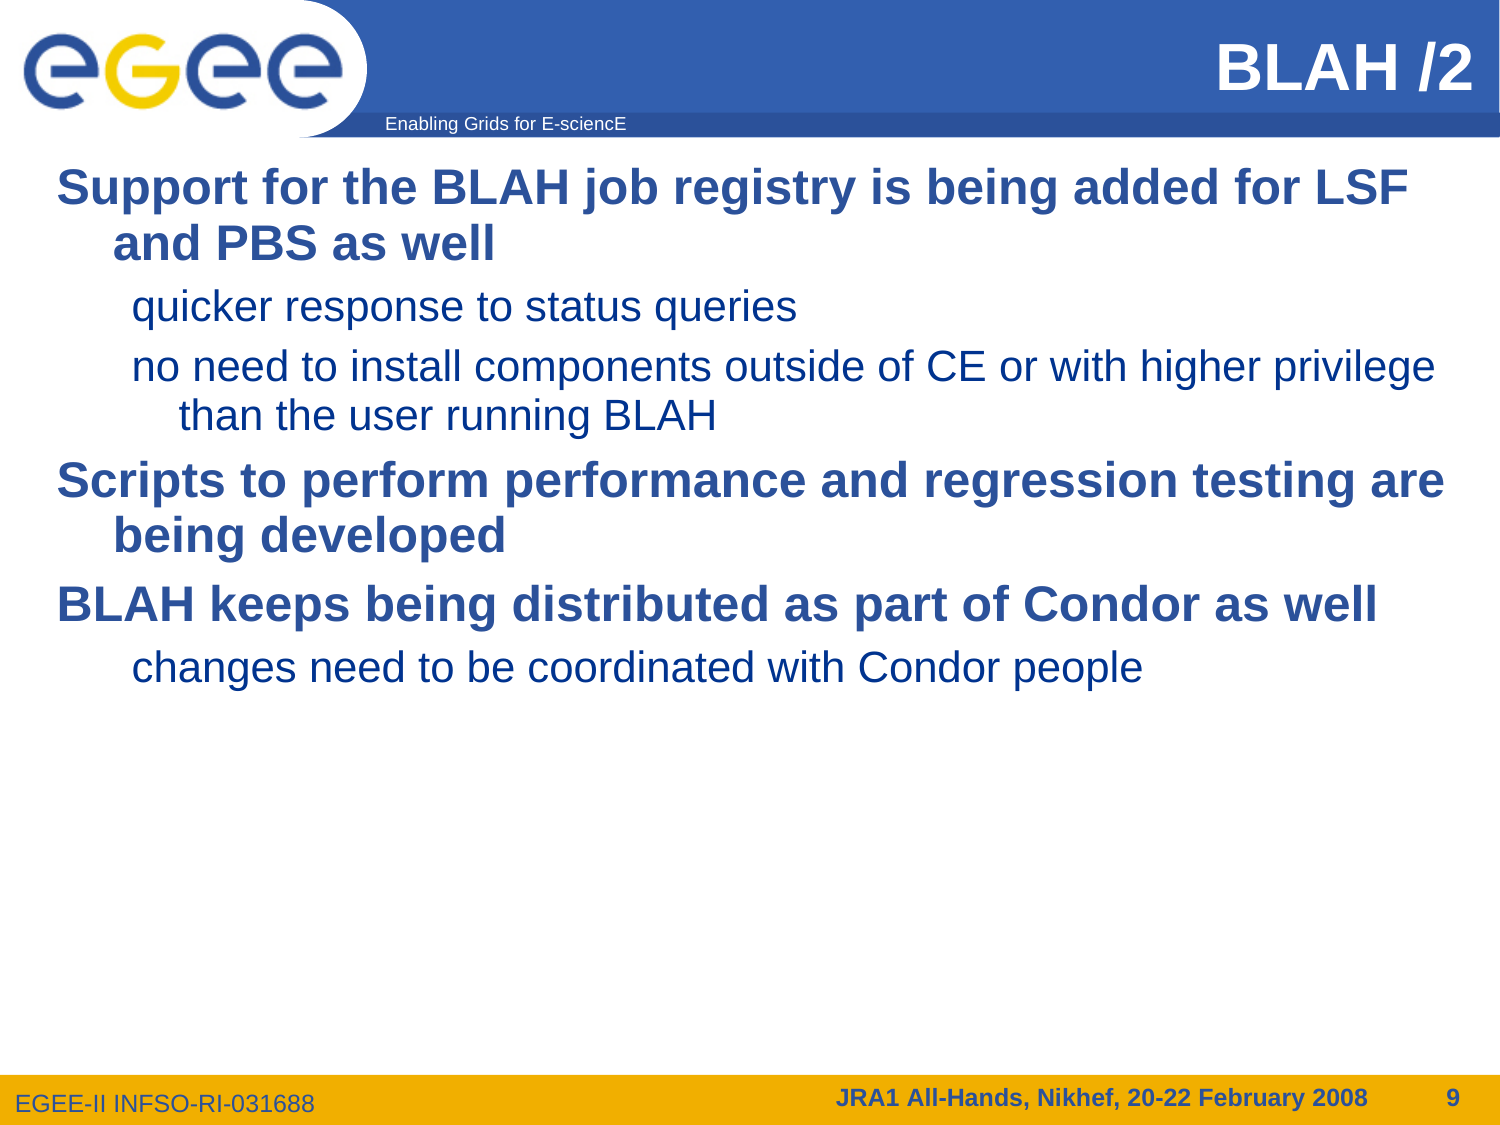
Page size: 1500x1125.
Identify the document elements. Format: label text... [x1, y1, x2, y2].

title BLAH /2 [369, 0, 1475, 148]
list Support for the BLAH job registry is being added for LSF and PBS as well quicker response to status queries no need to install components outside of CE or with higher privilege than the user running BLAH Scripts to perform performance and regression testing are being developed BLAH keeps being distributed as part of Condor as well changes need to be coordinated with Condor people [56, 159, 1466, 1036]
picture [18, 30, 349, 112]
